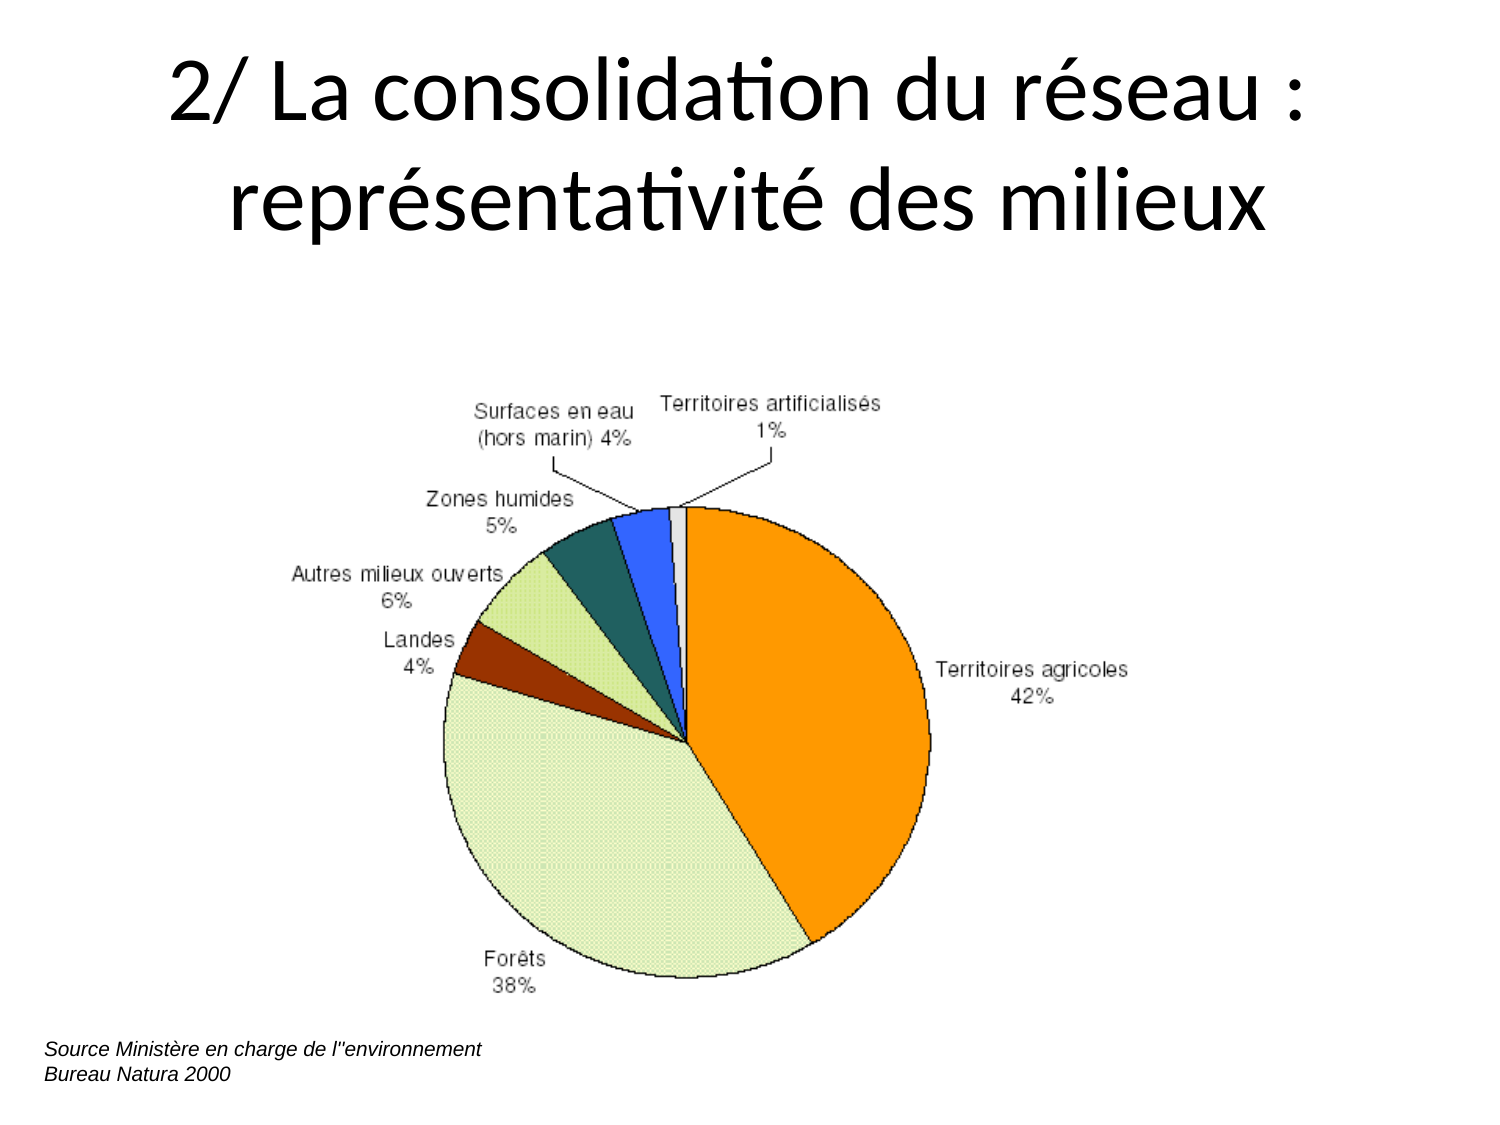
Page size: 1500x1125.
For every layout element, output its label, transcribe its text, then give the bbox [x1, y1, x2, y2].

title 2/ La consolidation du réseau : représentativité des milieux [75, 21, 1423, 257]
text_box Source Ministère en charge de l''environnement Bureau Natura 2000 [29, 1027, 621, 1093]
picture [265, 308, 1154, 1004]
